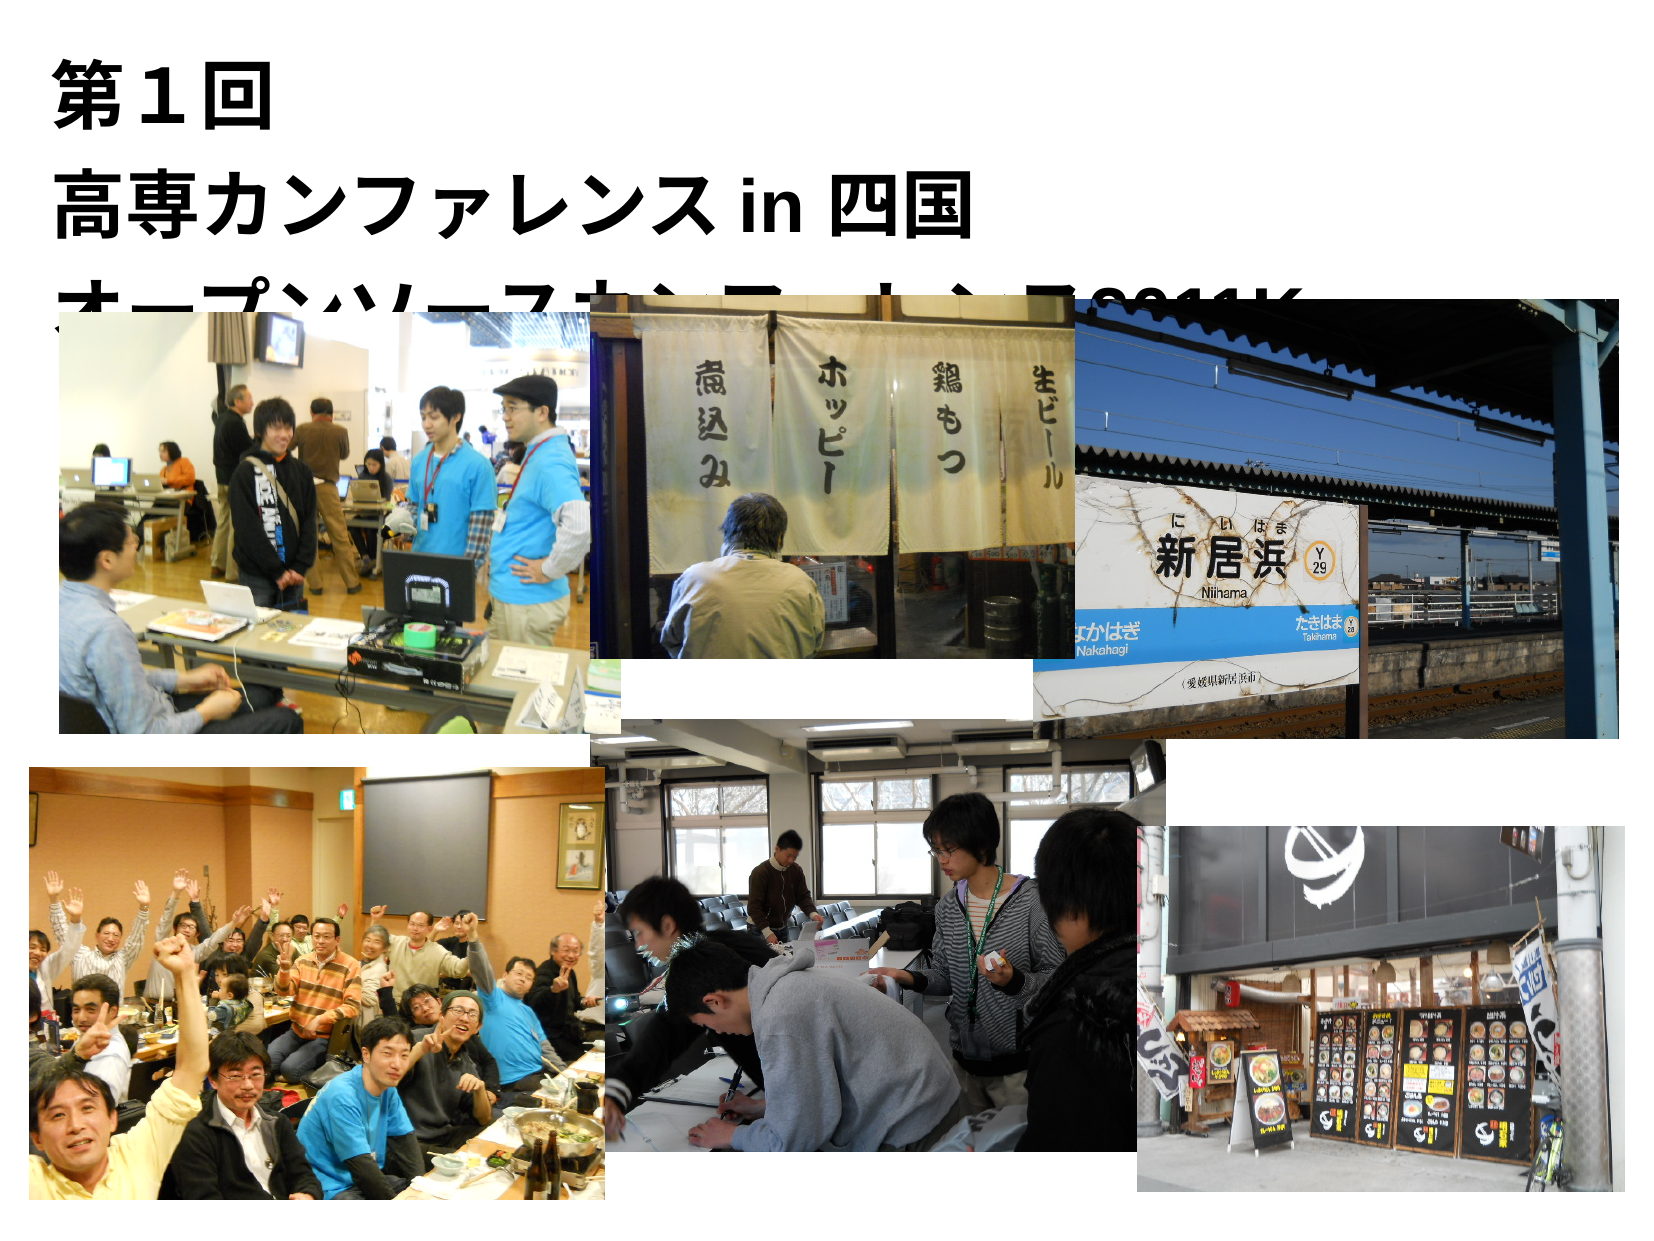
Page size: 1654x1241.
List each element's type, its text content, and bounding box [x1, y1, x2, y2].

text_box 第１回 高専カンファレンス in 四国 オープンソースカンファレンス2011Kagawa [35, 29, 1429, 288]
picture [29, 295, 1625, 1200]
